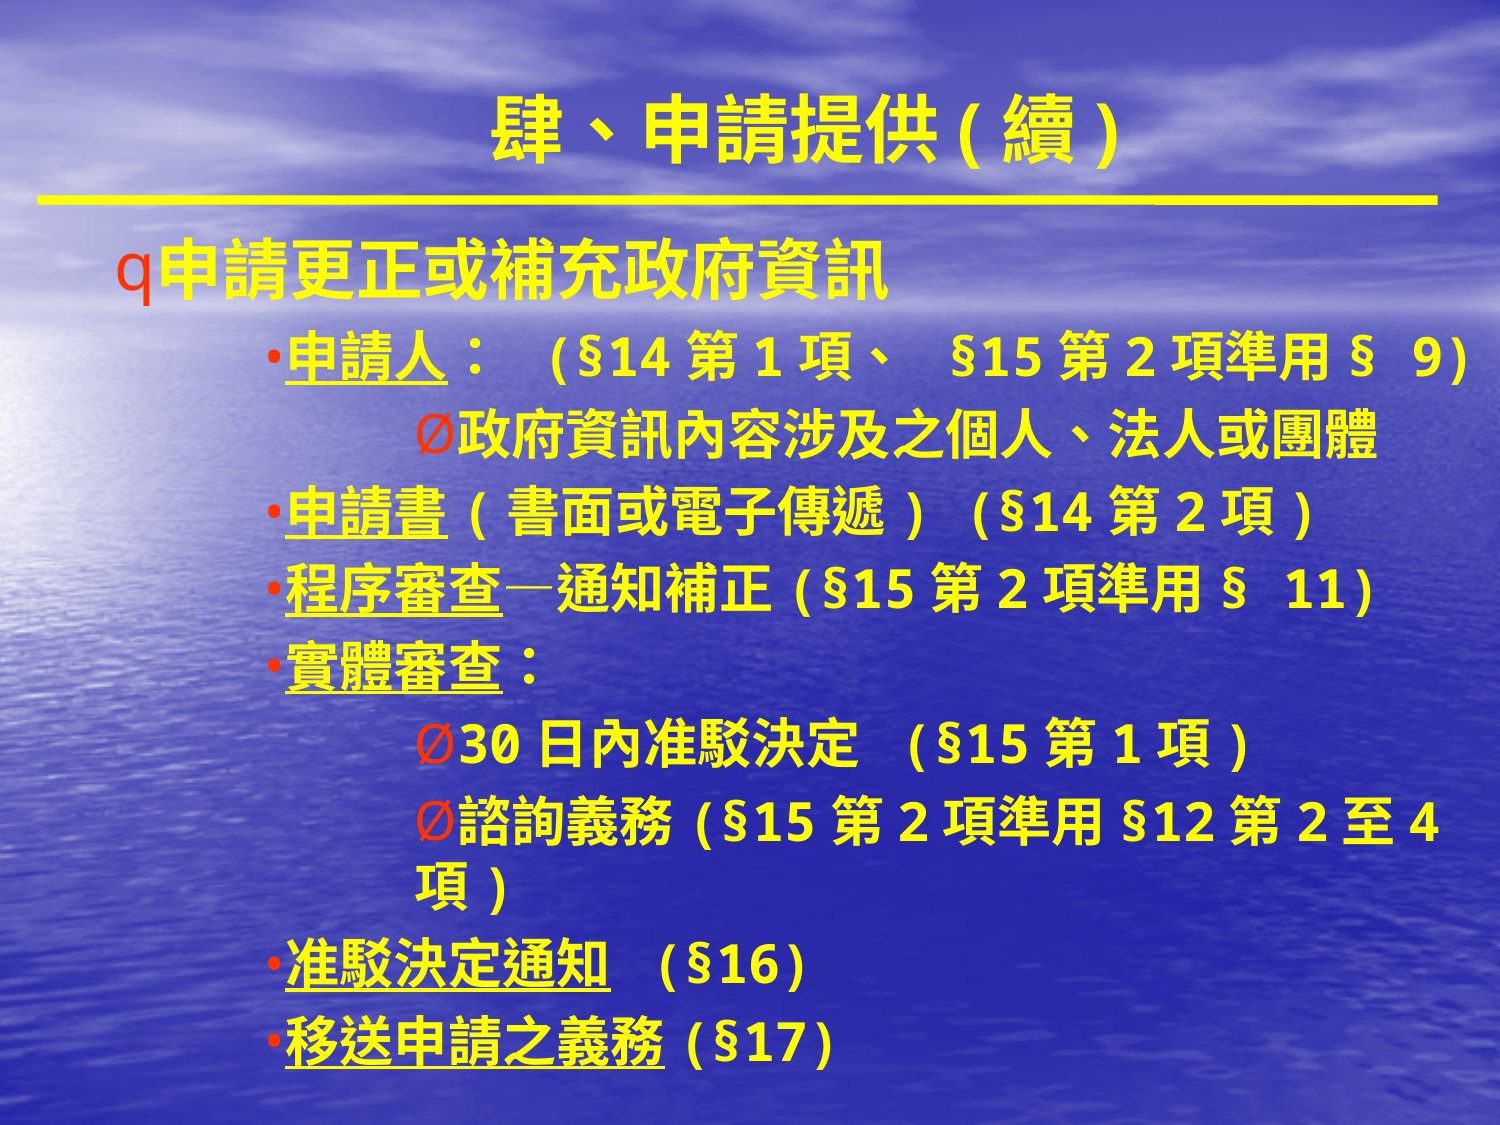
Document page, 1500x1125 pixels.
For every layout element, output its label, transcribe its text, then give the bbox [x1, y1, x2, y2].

text_box 申請更正或補充政府資訊 申請人： (§14第1項、 §15第2項準用§ 9) 政府資訊內容涉及之個人、法人或團體 申請書(書面或電子傳遞) (§14第2項) 程序審查—通知補正(§15第2項準用§ 11) 實體審查： 30日內准駁決定 (§15第1項) 諮詢義務(§15第2項準用§12第2至4項) 准駁決定通知 (§16) 移送申請之義務(§17) [100, 212, 1500, 1080]
text_box 肆、申請提供(續) [475, 75, 1135, 180]
